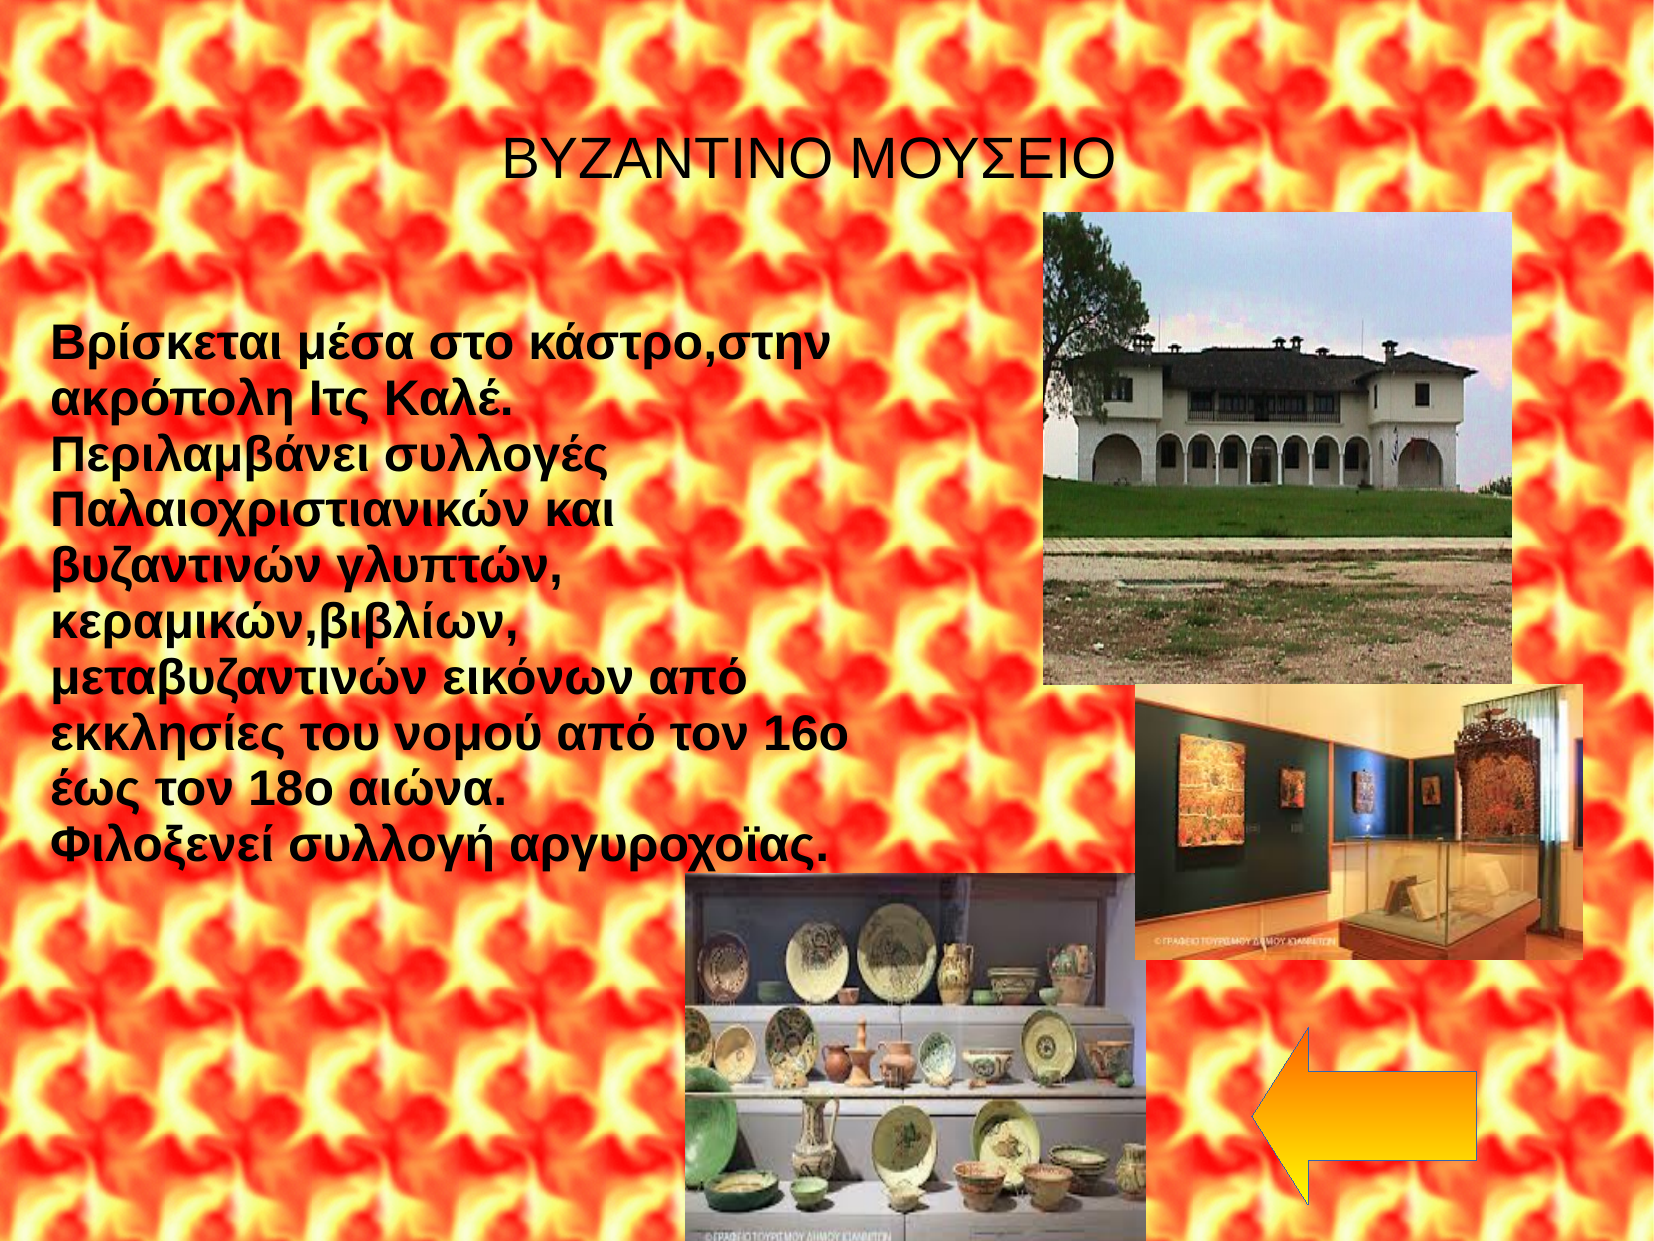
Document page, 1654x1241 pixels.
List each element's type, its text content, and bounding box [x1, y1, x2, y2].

text_box ΒΥΖΑΝΤΙΝΟ ΜΟΥΣΕΙΟ [35, 118, 1583, 199]
picture [0, 0, 1654, 1241]
text_box Βρίσκεται μέσα στο κάστρο,στην ακρόπολη Ιτς Καλέ. Περιλαμβάνει συλλογές Παλαιοχριστιανικών και βυζαντινών γλυπτών, κεραμικών,βιβλίων, μεταβυζαντινών εικόνων από εκκλησίες του νομού από τον 16ο έως τον 18ο αιώνα. Φιλοξενεί συλλογή αργυροχοϊας. [35, 307, 910, 941]
text_box [1251, 1027, 1477, 1205]
